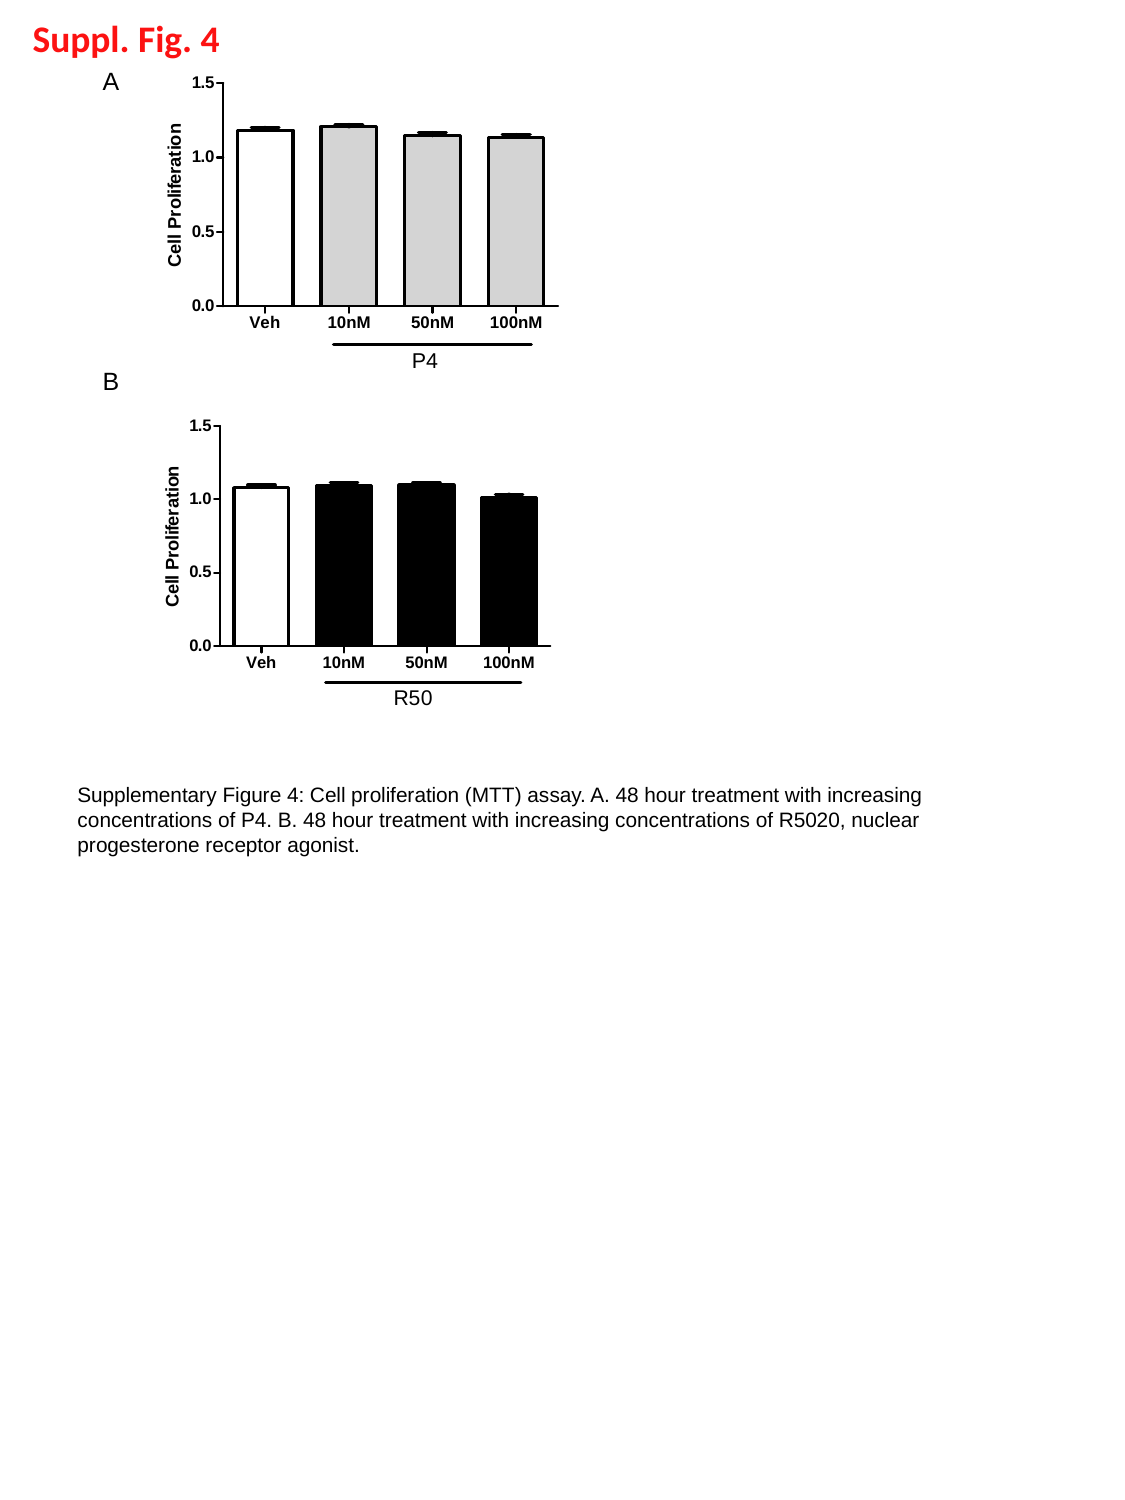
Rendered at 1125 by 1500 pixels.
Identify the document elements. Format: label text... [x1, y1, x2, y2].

text_box A [87, 68, 132, 103]
chart [132, 37, 624, 740]
text_box B [87, 350, 132, 403]
text_box Suppl. Fig. 4 [17, 0, 236, 68]
text_box Supplementary Figure 4: Cell proliferation (MTT) assay. A. 48 hour treatment with increasing concentrations of P4. B. 48 hour treatment with increasing concentrations of R5020, nuclear progesterone receptor agonist. [62, 766, 1025, 865]
